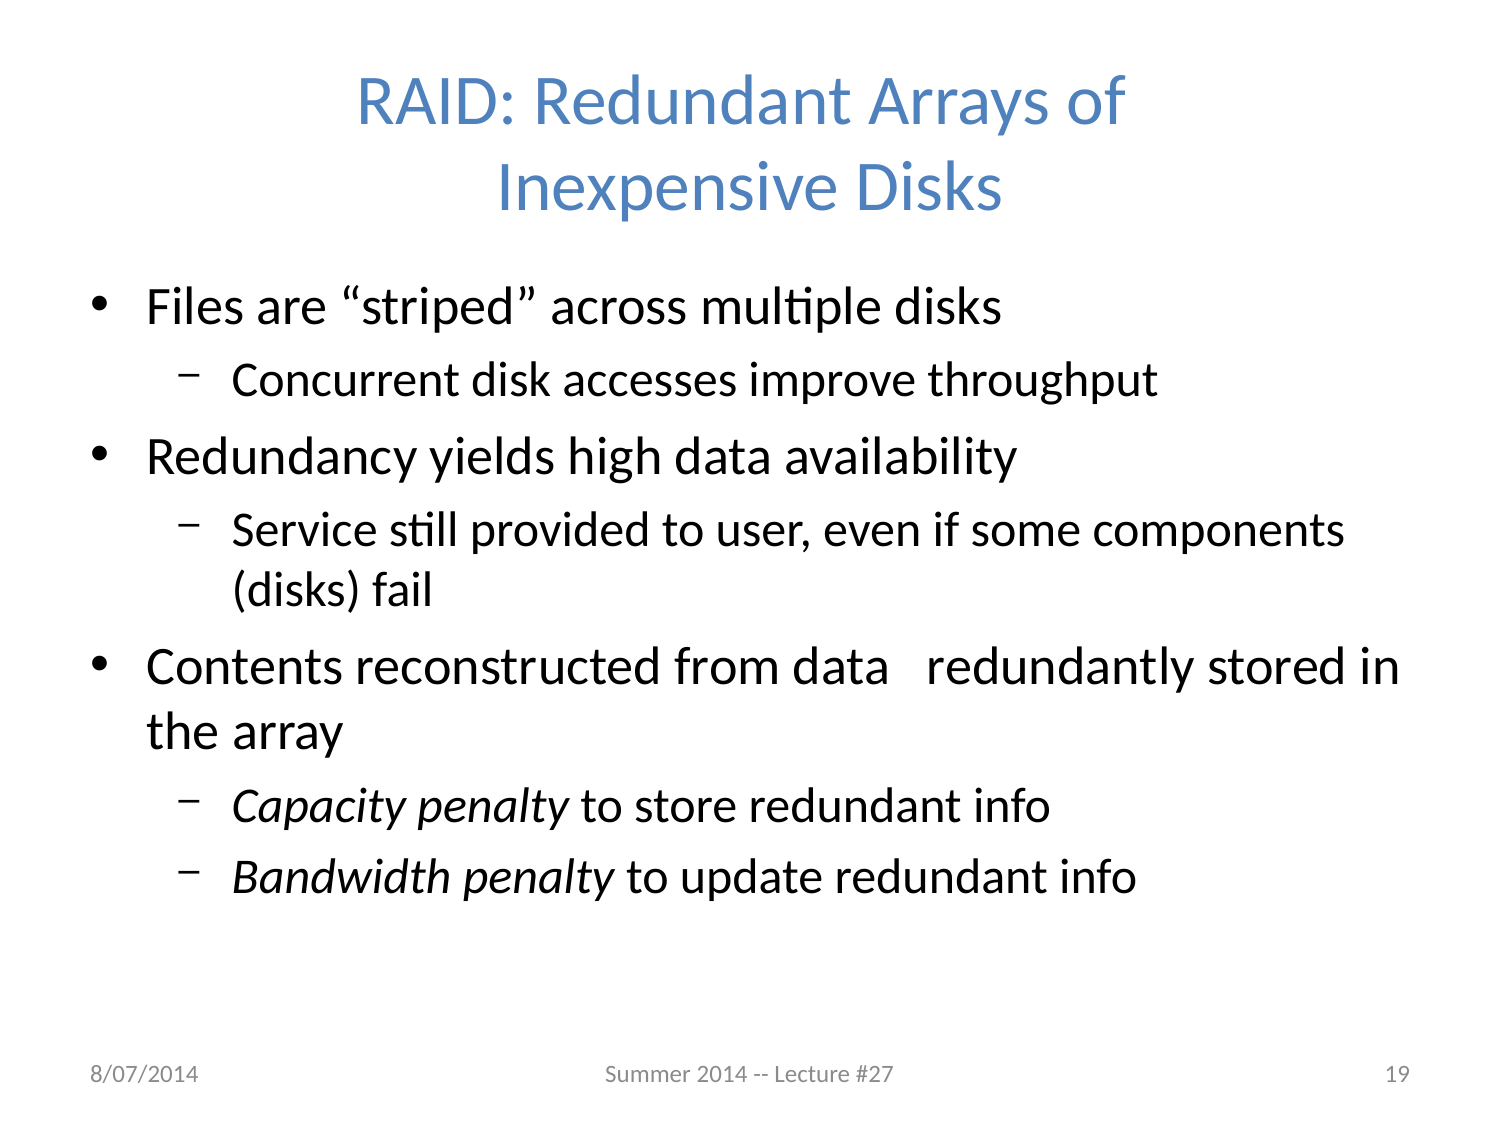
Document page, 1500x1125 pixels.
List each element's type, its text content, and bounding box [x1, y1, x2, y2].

footer Summer 2014 -- Lecture #27 [512, 1042, 988, 1103]
list Files are “striped” across multiple disks Concurrent disk accesses improve throughput Redundancy yields high data availability Service still provided to user, even if some components (disks) fail Contents reconstructed from data redundantly stored in the array Capacity penalty to store redundant info Bandwidth penalty to update redundant info [75, 262, 1425, 1073]
title RAID: Redundant Arrays of Inexpensive Disks [75, 45, 1425, 233]
slide_number 8/07/2014 [75, 1042, 425, 1103]
slide_number <number> [1074, 1042, 1425, 1103]
